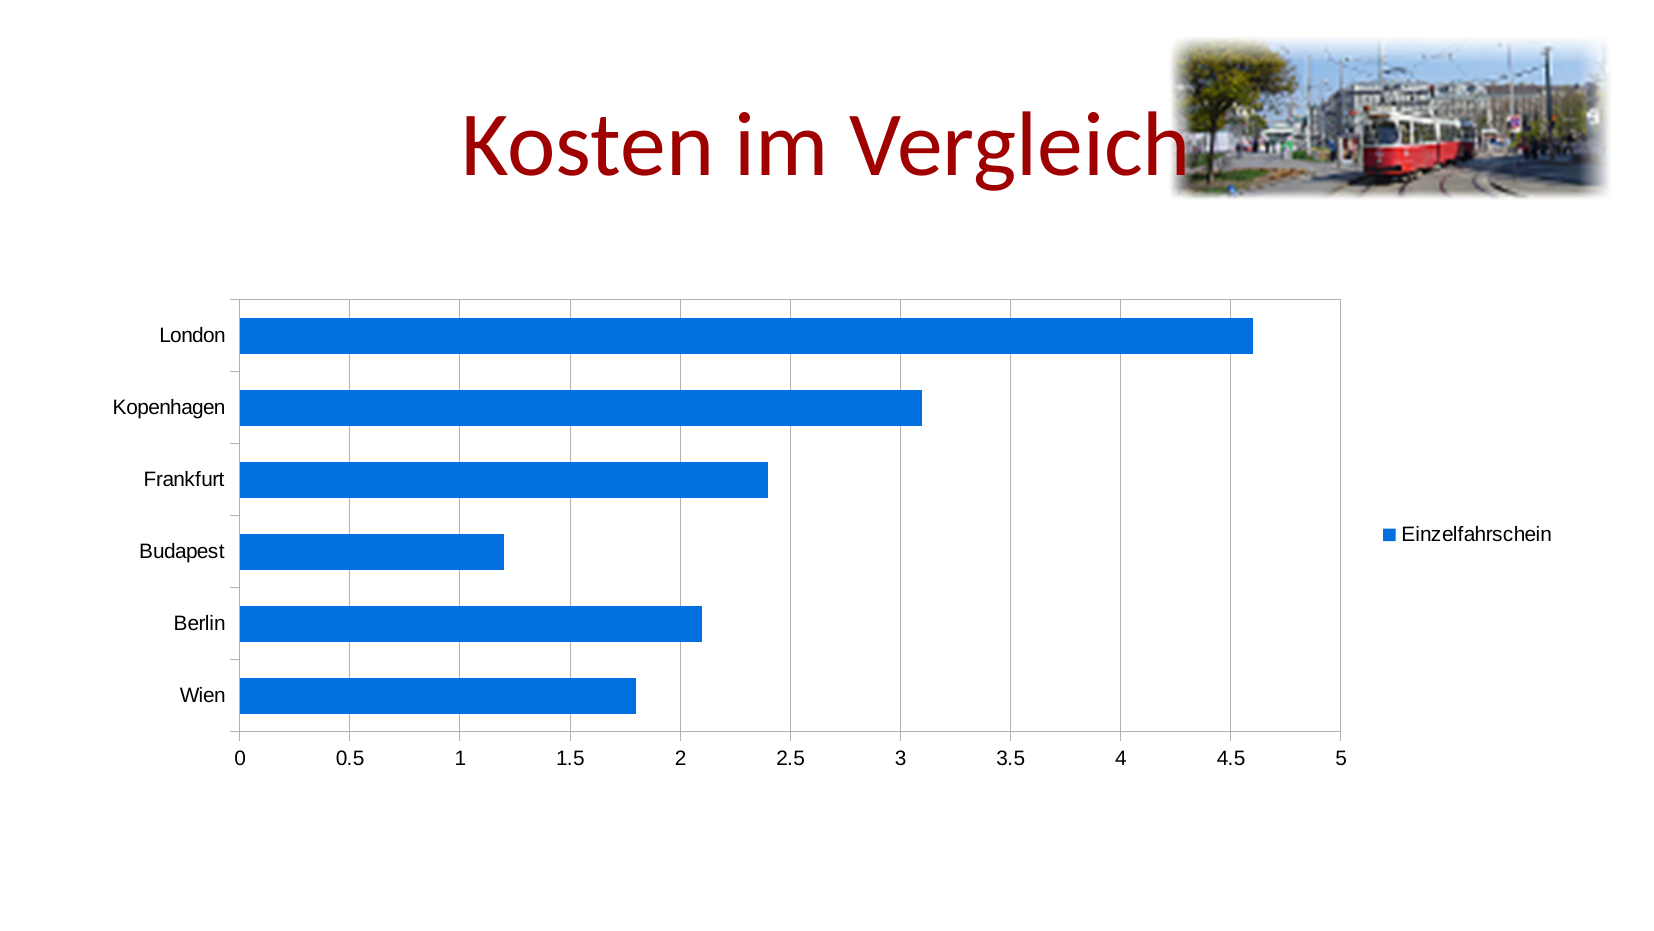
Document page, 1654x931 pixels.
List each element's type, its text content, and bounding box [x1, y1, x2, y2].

chart [82, 290, 1571, 780]
title Kosten im Vergleich [82, 49, 1571, 257]
picture [1169, 35, 1611, 201]
